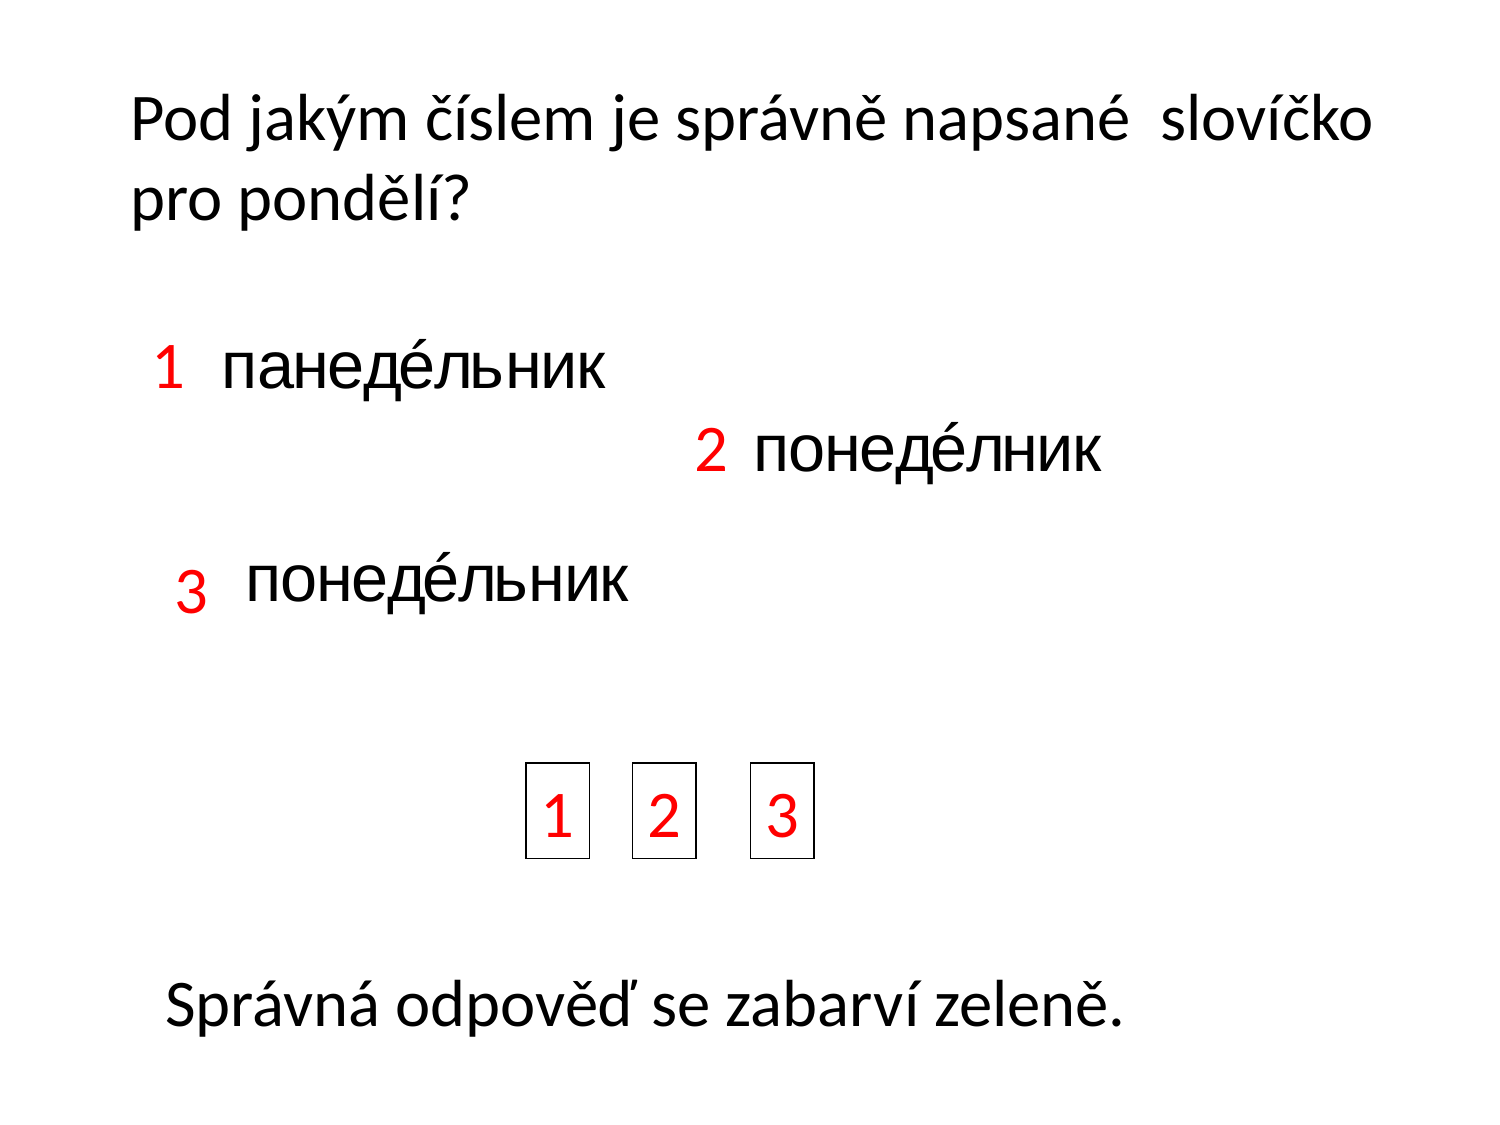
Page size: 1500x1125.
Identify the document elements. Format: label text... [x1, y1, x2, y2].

text_box п [738, 397, 773, 493]
text_box а [273, 357, 277, 367]
text_box Pod jakým číslem je správně napsané slovíčko pro pondělí? [115, 66, 1390, 242]
text_box и [549, 527, 584, 623]
text_box л [443, 527, 478, 623]
text_box Správná odpověď se zabarví zeleně. [150, 952, 1142, 1048]
text_box 3 [159, 538, 231, 635]
text_box д [398, 570, 407, 597]
text_box 3 [750, 763, 815, 859]
text_box е [868, 455, 880, 467]
text_box н [520, 314, 525, 368]
text_box д [348, 314, 384, 410]
text_box и [525, 314, 561, 410]
text_box п [206, 314, 273, 410]
text_box о [266, 527, 333, 623]
text_box д [374, 357, 384, 384]
text_box а [273, 314, 277, 352]
text_box к [1057, 397, 1117, 493]
text_box е [360, 585, 372, 597]
text_box к [584, 527, 644, 623]
text_box é [915, 397, 951, 493]
text_box е [360, 569, 372, 580]
text_box ь [478, 527, 544, 623]
text_box é [939, 439, 951, 450]
text_box é [384, 314, 419, 410]
text_box н [544, 585, 549, 623]
text_box é [407, 527, 443, 623]
text_box а [273, 371, 277, 384]
text_box д [906, 440, 915, 467]
text_box е [336, 527, 372, 623]
text_box é [407, 356, 419, 367]
text_box é [939, 455, 951, 467]
text_box е [313, 314, 348, 410]
text_box л [419, 314, 454, 410]
text_box д [880, 397, 915, 493]
text_box 2 [679, 397, 738, 493]
text_box н [520, 372, 525, 410]
text_box н [544, 527, 549, 581]
text_box е [336, 372, 348, 384]
text_box é [407, 372, 419, 384]
text_box д [372, 527, 407, 623]
text_box 1 [136, 314, 200, 410]
text_box п [230, 527, 266, 623]
text_box é [431, 585, 443, 597]
text_box а [273, 388, 277, 410]
text_box е [844, 397, 880, 493]
text_box 1 [526, 763, 590, 859]
text_box 2 [632, 763, 696, 859]
text_box н [986, 397, 1022, 493]
text_box е [868, 439, 880, 450]
text_box и [1022, 397, 1057, 493]
text_box к [561, 314, 621, 410]
text_box н [277, 314, 313, 410]
text_box л [951, 397, 986, 493]
text_box о [773, 397, 841, 493]
text_box е [336, 356, 348, 367]
text_box ь [454, 314, 520, 410]
text_box é [431, 569, 443, 580]
